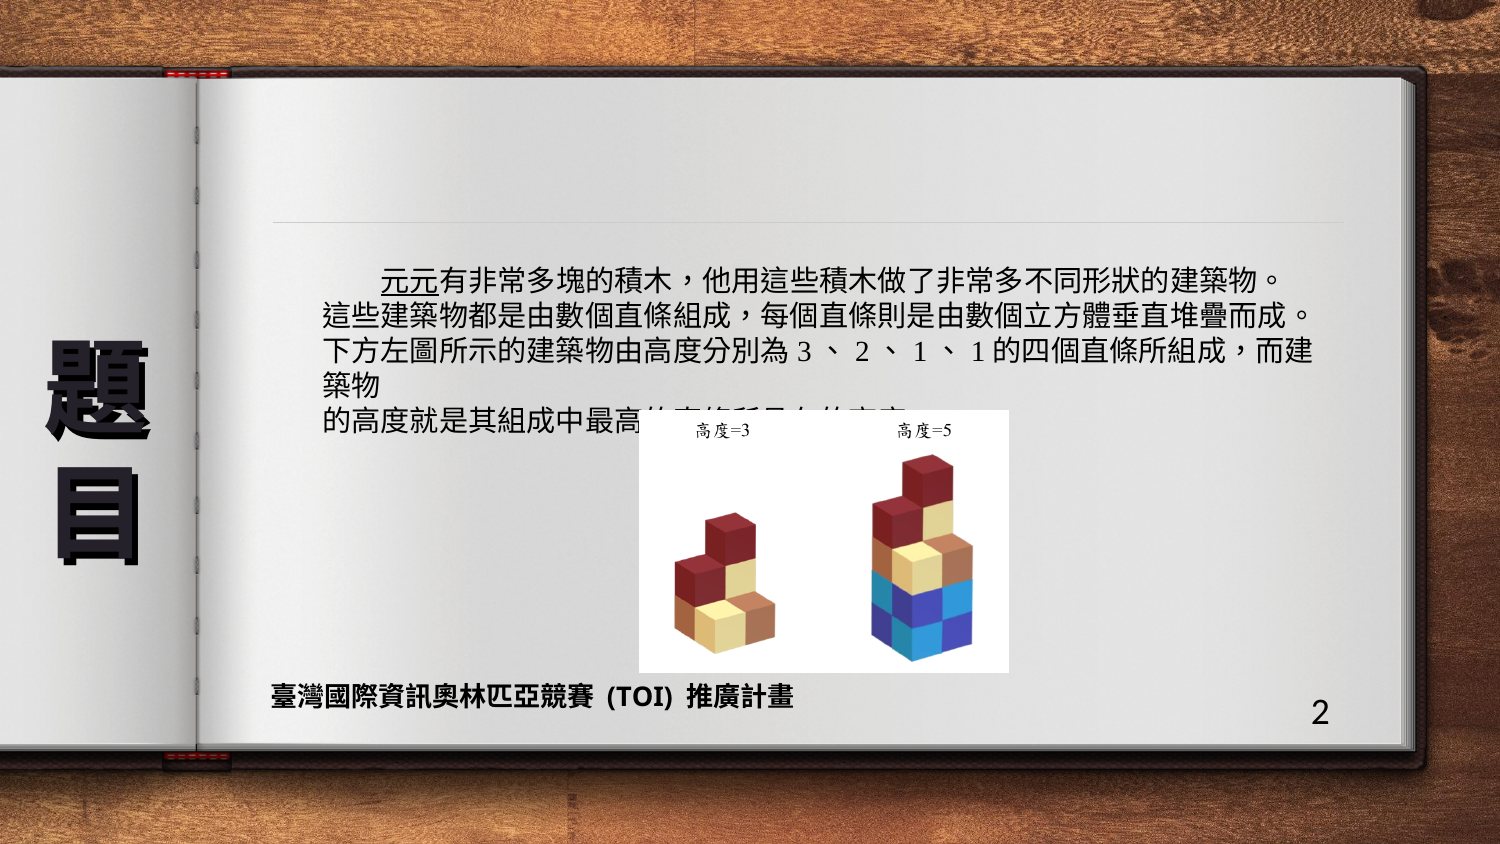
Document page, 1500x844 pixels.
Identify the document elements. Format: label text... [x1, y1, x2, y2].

title 題 目 [28, 306, 210, 552]
text_box 元元有非常多塊的積木，他用這些積木做了非常多不同形狀的建築物。 這些建築物都是由數個直條組成，每個直條則是由數個立方體垂直堆疊而成。 下方左圖所示的建築物由高度分別為3、2、1、1的四個直條所組成，而建築物 的高度就是其組成中最高的直條所具有的高度。 [307, 255, 1341, 445]
text_box [1295, 672, 1386, 737]
picture [639, 410, 1009, 673]
